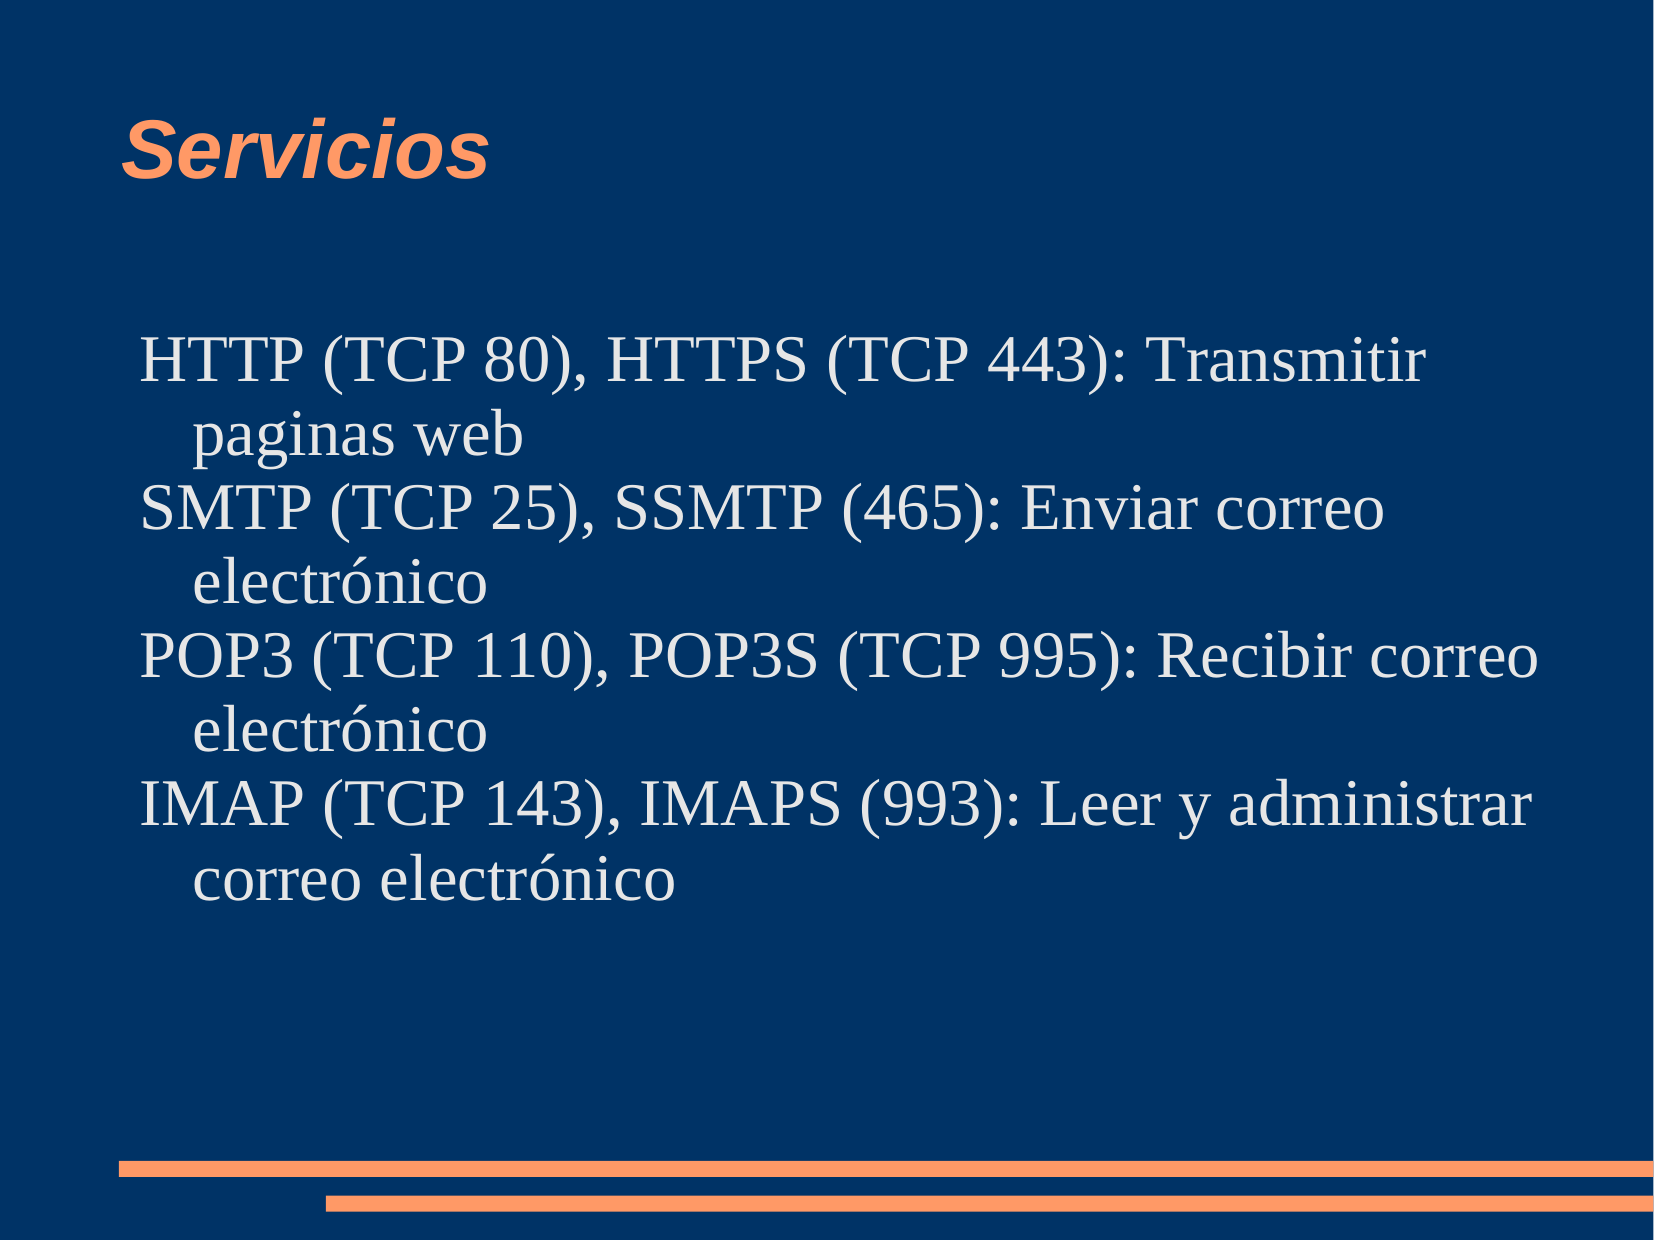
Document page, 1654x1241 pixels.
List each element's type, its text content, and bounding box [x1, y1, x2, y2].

title Servicios [121, 53, 1534, 247]
list HTTP (TCP 80), HTTPS (TCP 443): Transmitir paginas web SMTP (TCP 25), SSMTP (465): Enviar correo electrónico POP3 (TCP 110), POP3S (TCP 995): Recibir correo electrónico IMAP (TCP 143), IMAPS (993): Leer y administrar correo electrónico [121, 322, 1561, 1133]
